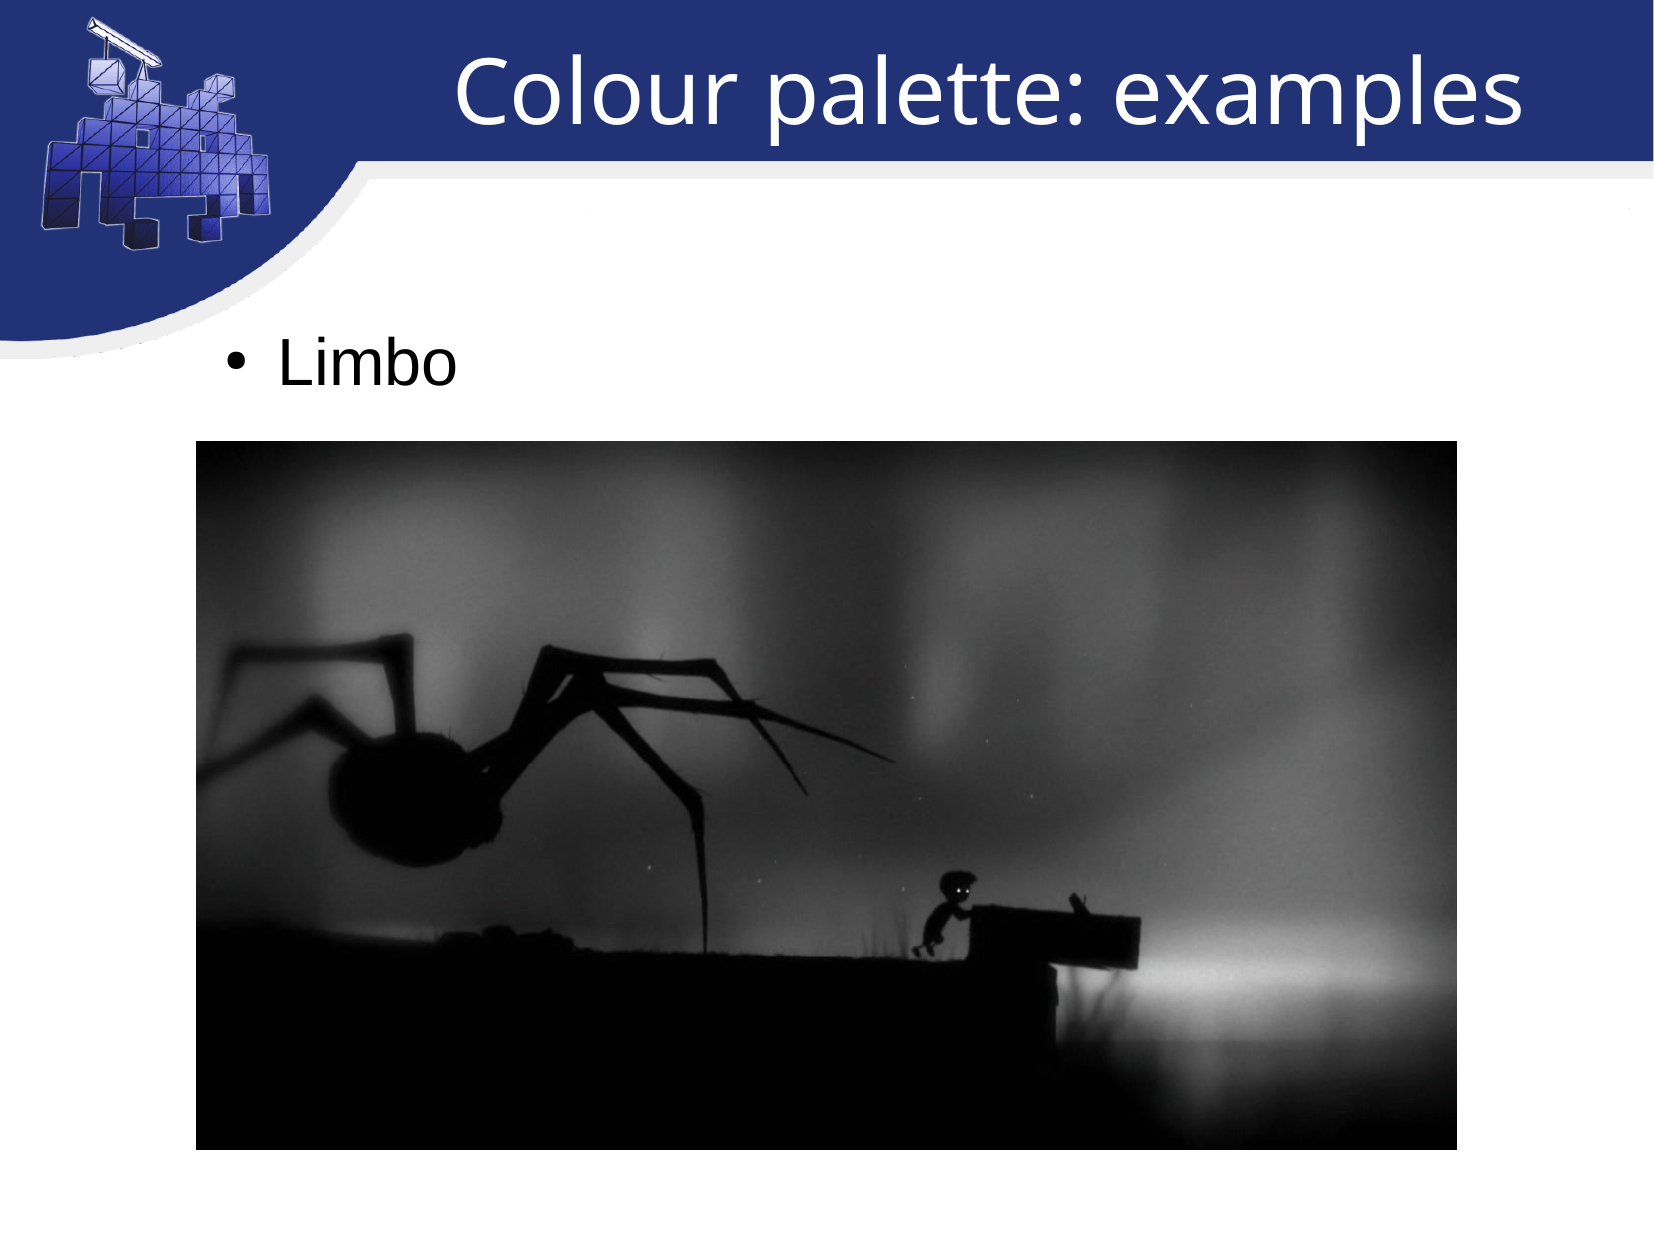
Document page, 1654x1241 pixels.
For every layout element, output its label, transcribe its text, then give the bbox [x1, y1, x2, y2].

picture [0, 0, 1654, 1150]
title Colour palette: examples [354, 35, 1625, 142]
list Limbo [206, 324, 1595, 1078]
